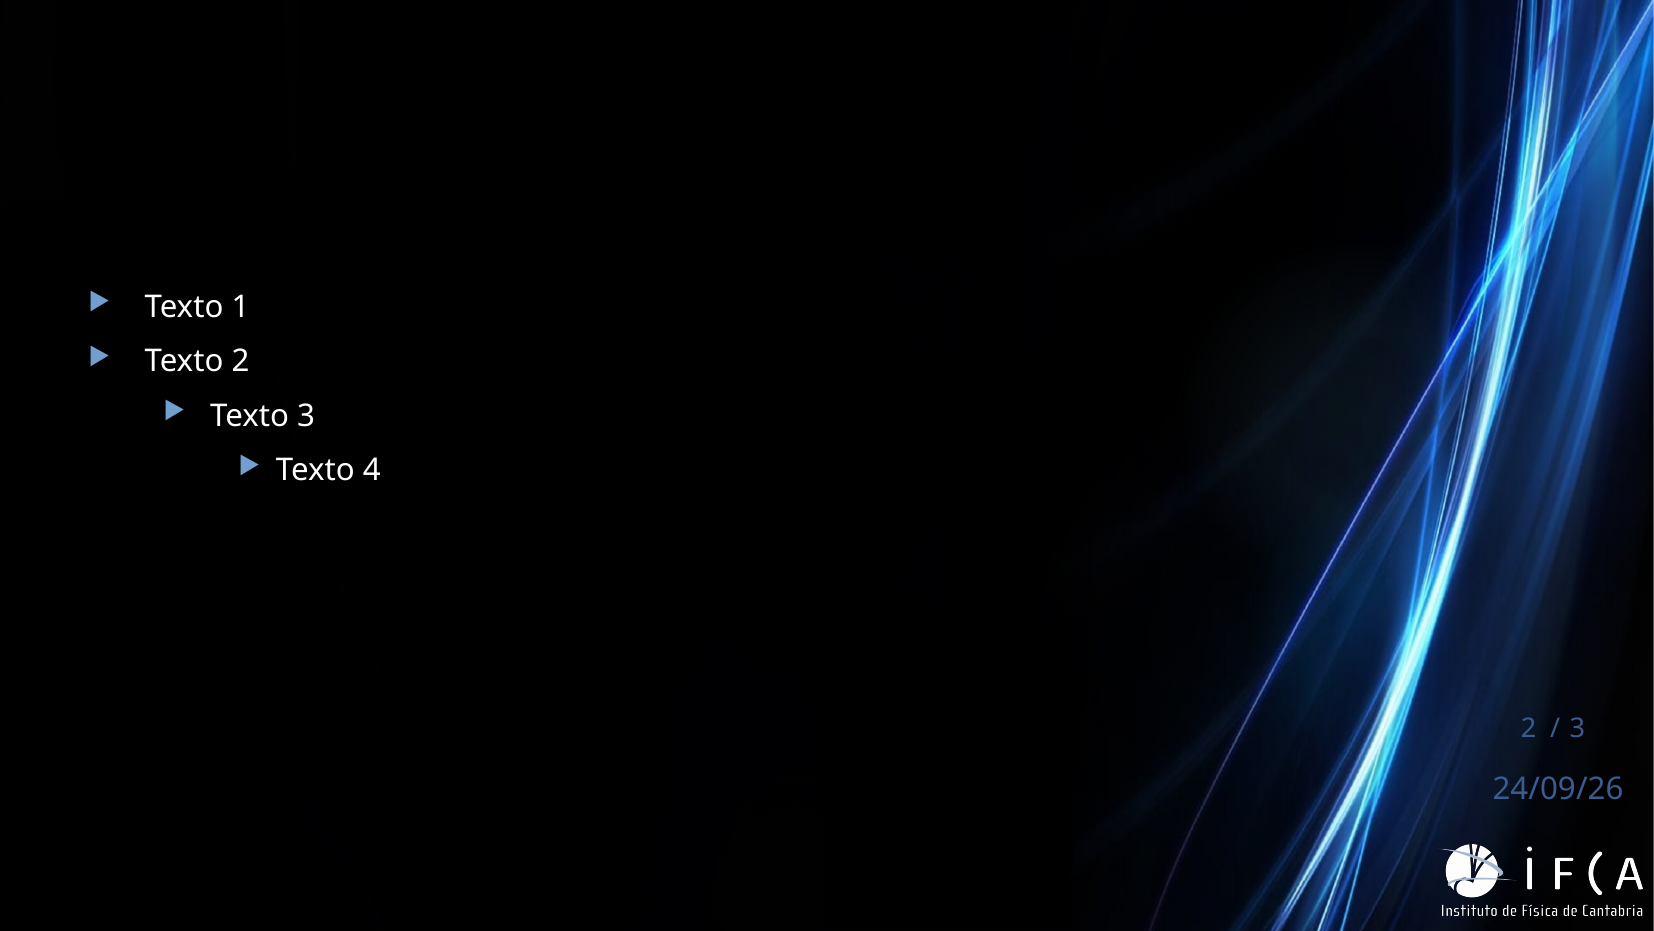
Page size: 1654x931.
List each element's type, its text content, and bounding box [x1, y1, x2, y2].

list Texto 1 Texto 2 Texto 3 Texto 4 [73, 278, 1447, 848]
picture [0, 0, 1654, 931]
